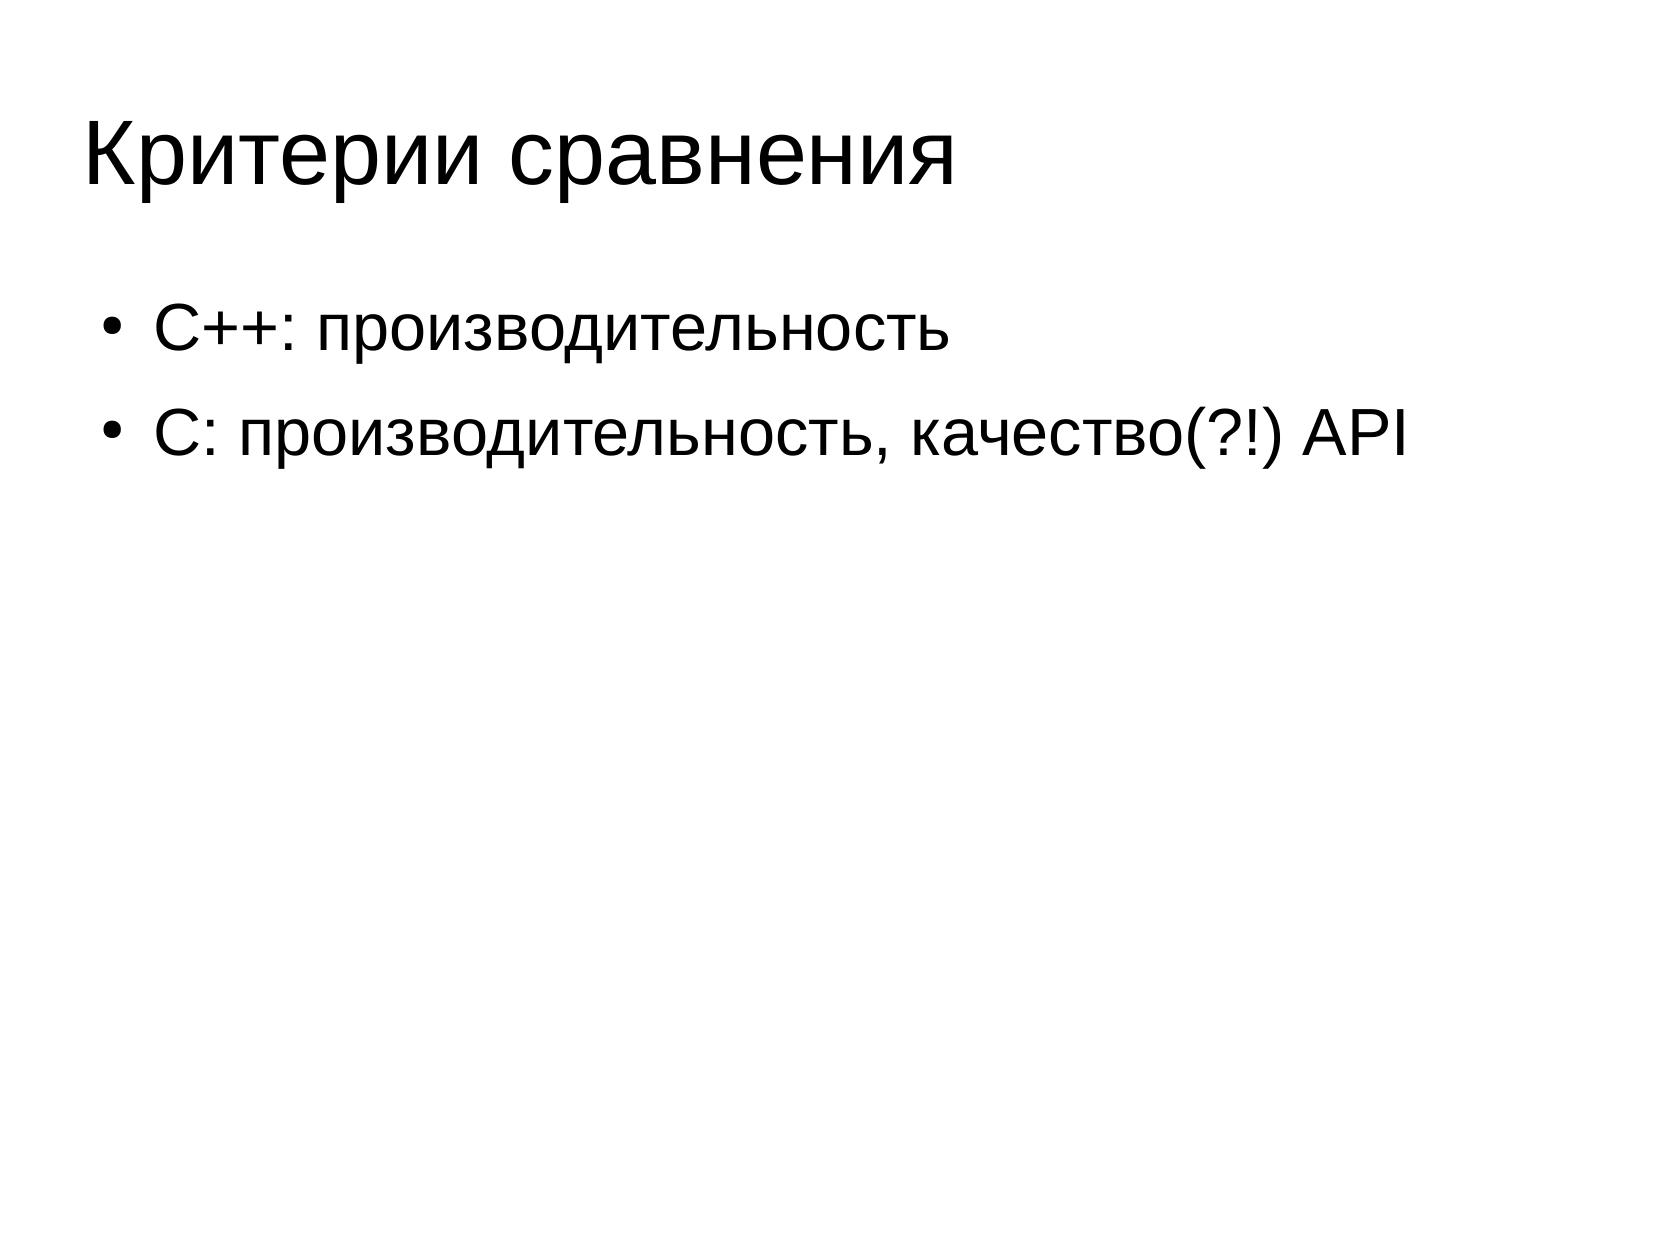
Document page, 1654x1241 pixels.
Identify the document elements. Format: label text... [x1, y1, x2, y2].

title Критерии сравнения [82, 49, 1571, 257]
list C++: производительность С: производительность, качество(?!) API [82, 290, 1571, 1010]
